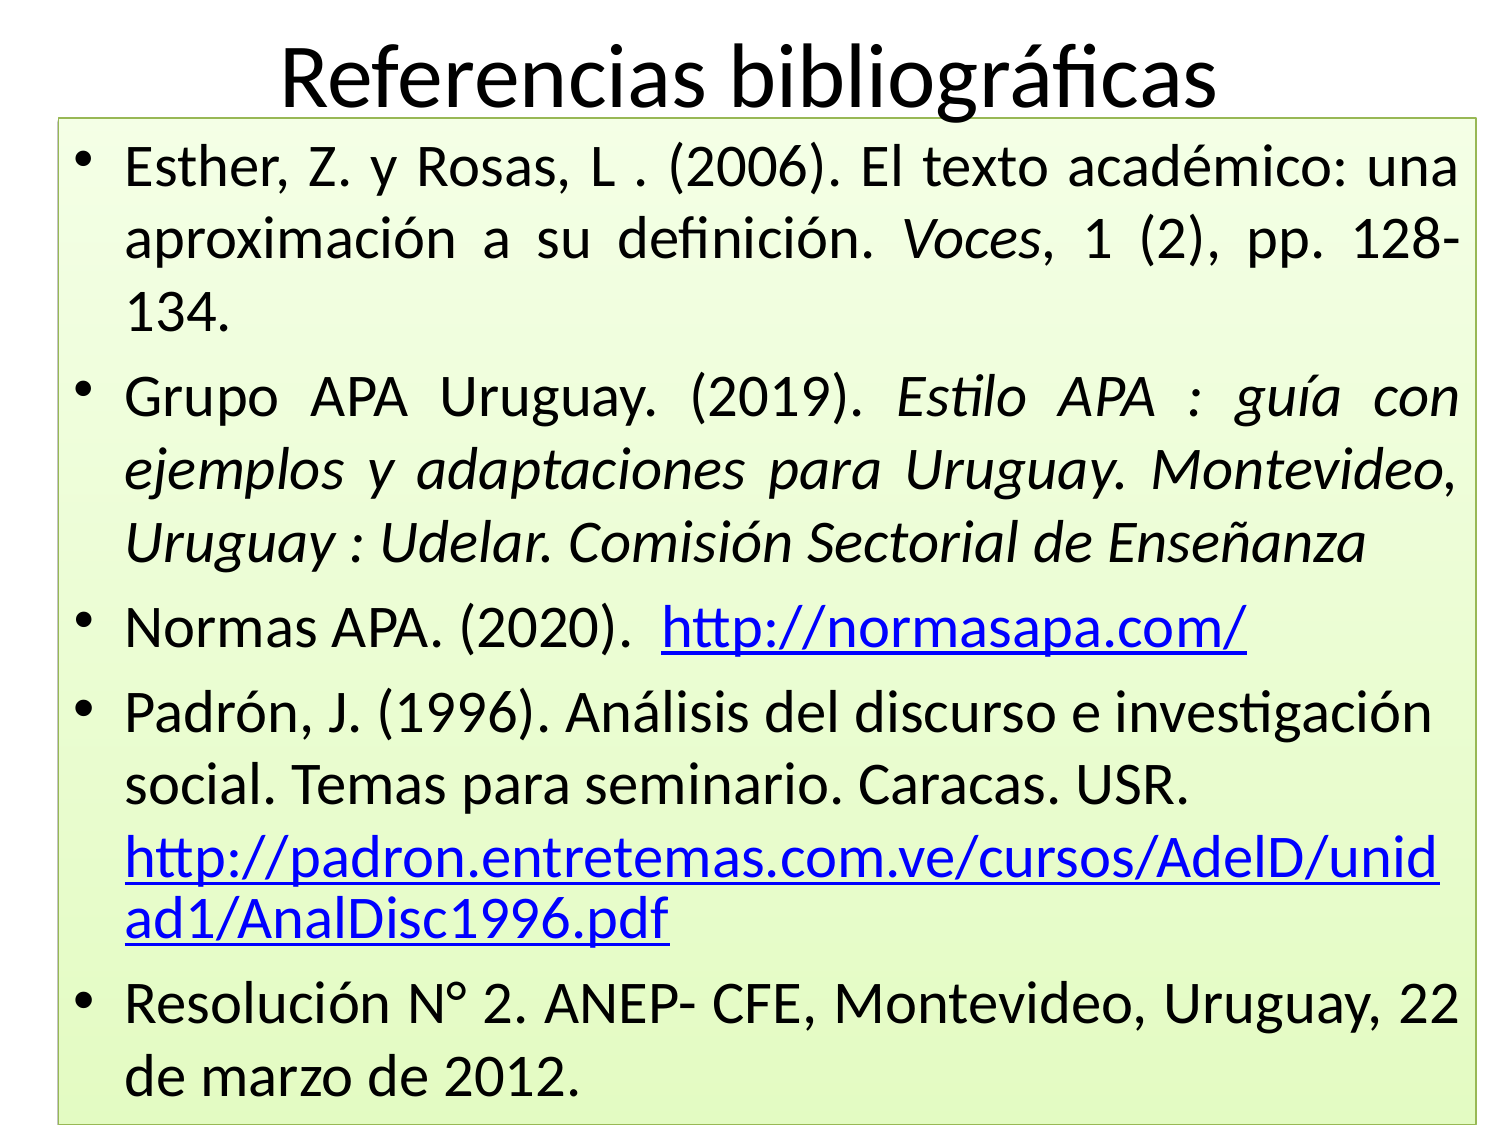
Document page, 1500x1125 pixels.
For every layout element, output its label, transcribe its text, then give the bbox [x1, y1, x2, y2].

text_box Referencias bibliográficas [74, 0, 1425, 142]
text_box Esther, Z. y Rosas, L . (2006). El texto académico: una aproximación a su definición. Voces, 1 (2), pp. 128-134. Grupo APA Uruguay. (2019). Estilo APA : guía con ejemplos y adaptaciones para Uruguay. Montevideo, Uruguay : Udelar. Comisión Sectorial de Enseñanza Normas APA. (2020). http://normasapa.com/ Padrón, J. (1996). Análisis del discurso e investigación social. Temas para seminario. Caracas. USR. http://padron.entretemas.com.ve/cursos/AdelD/unidad1/AnalDisc1996.pdf Resolución N° 2. ANEP- CFE, Montevideo, Uruguay, 22 de marzo de 2012. [58, 118, 1477, 1125]
